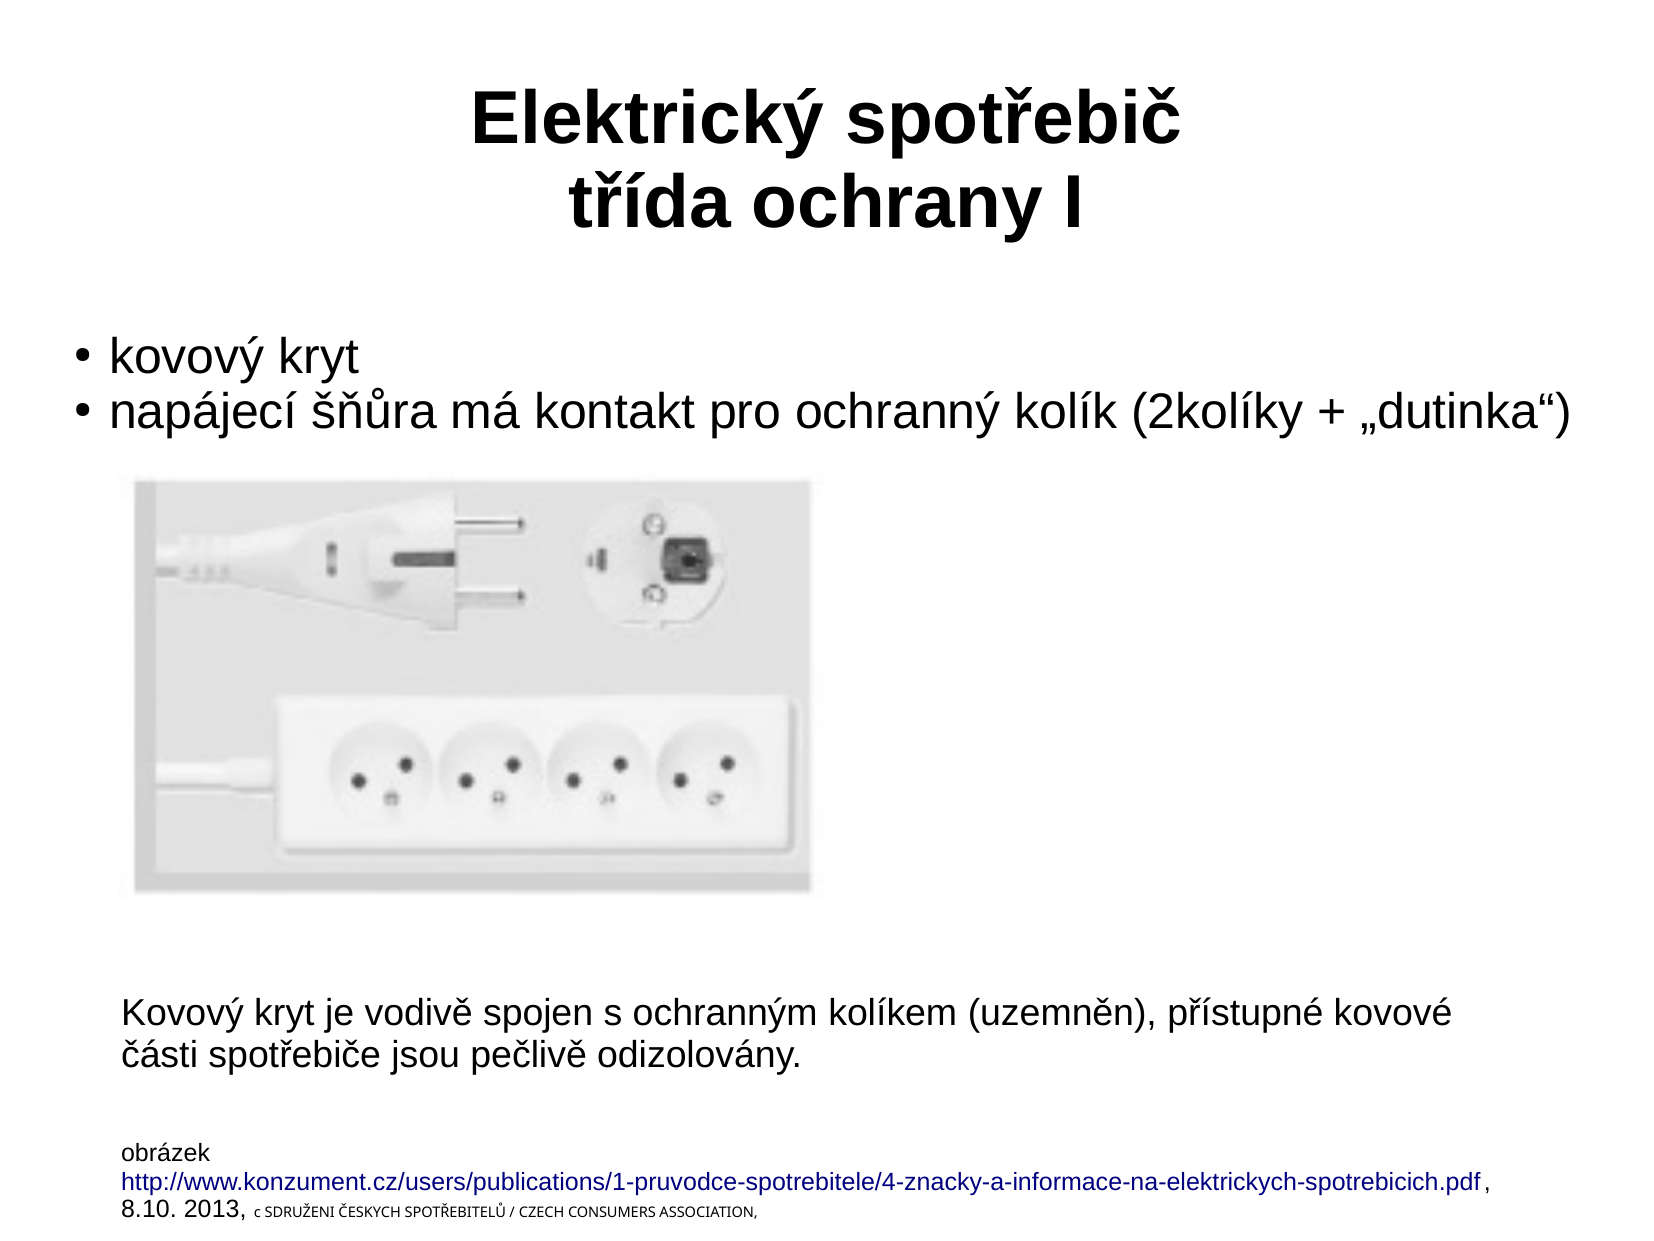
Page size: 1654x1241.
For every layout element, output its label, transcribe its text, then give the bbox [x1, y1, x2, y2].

text_box obrázekhttp://www.konzument.cz/users/publications/1-pruvodce-spotrebitele/4-znacky-a-informace-na-elektrickych-spotrebicich.pdf, 8.10. 2013, c SDRUŽENI ČESKYCH SPOTŘEBITELŮ / CZECH CONSUMERS ASSOCIATION, [106, 1131, 1583, 1231]
text_box kovový kryt napájecí šňůra má kontakt pro ochranný kolík (2kolíky + „dutinka“) [59, 320, 1654, 615]
text_box Kovový kryt je vodivě spojen s ochranným kolíkem (uzemněn), přístupné kovové části spotřebiče jsou pečlivě odizolovány. [106, 983, 1536, 1083]
title Elektrický spotřebič třída ochrany I [82, 75, 1571, 244]
picture [118, 472, 825, 906]
